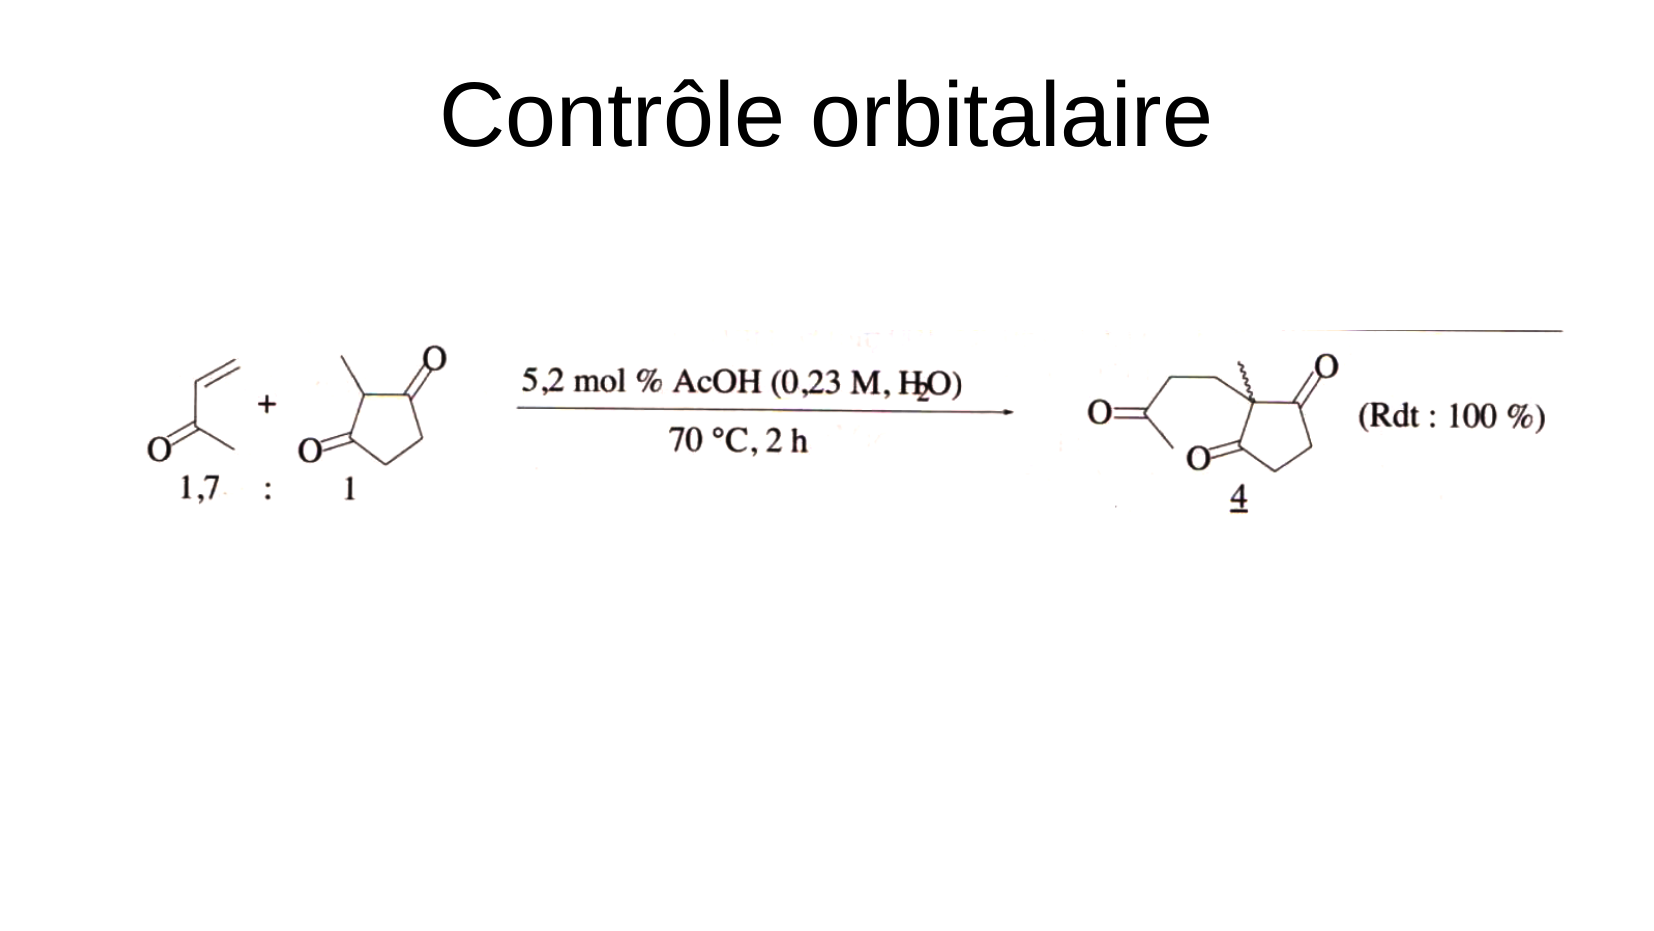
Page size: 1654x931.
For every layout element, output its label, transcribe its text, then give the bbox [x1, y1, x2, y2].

picture [106, 330, 1578, 541]
title Contrôle orbitalaire [82, 37, 1571, 193]
